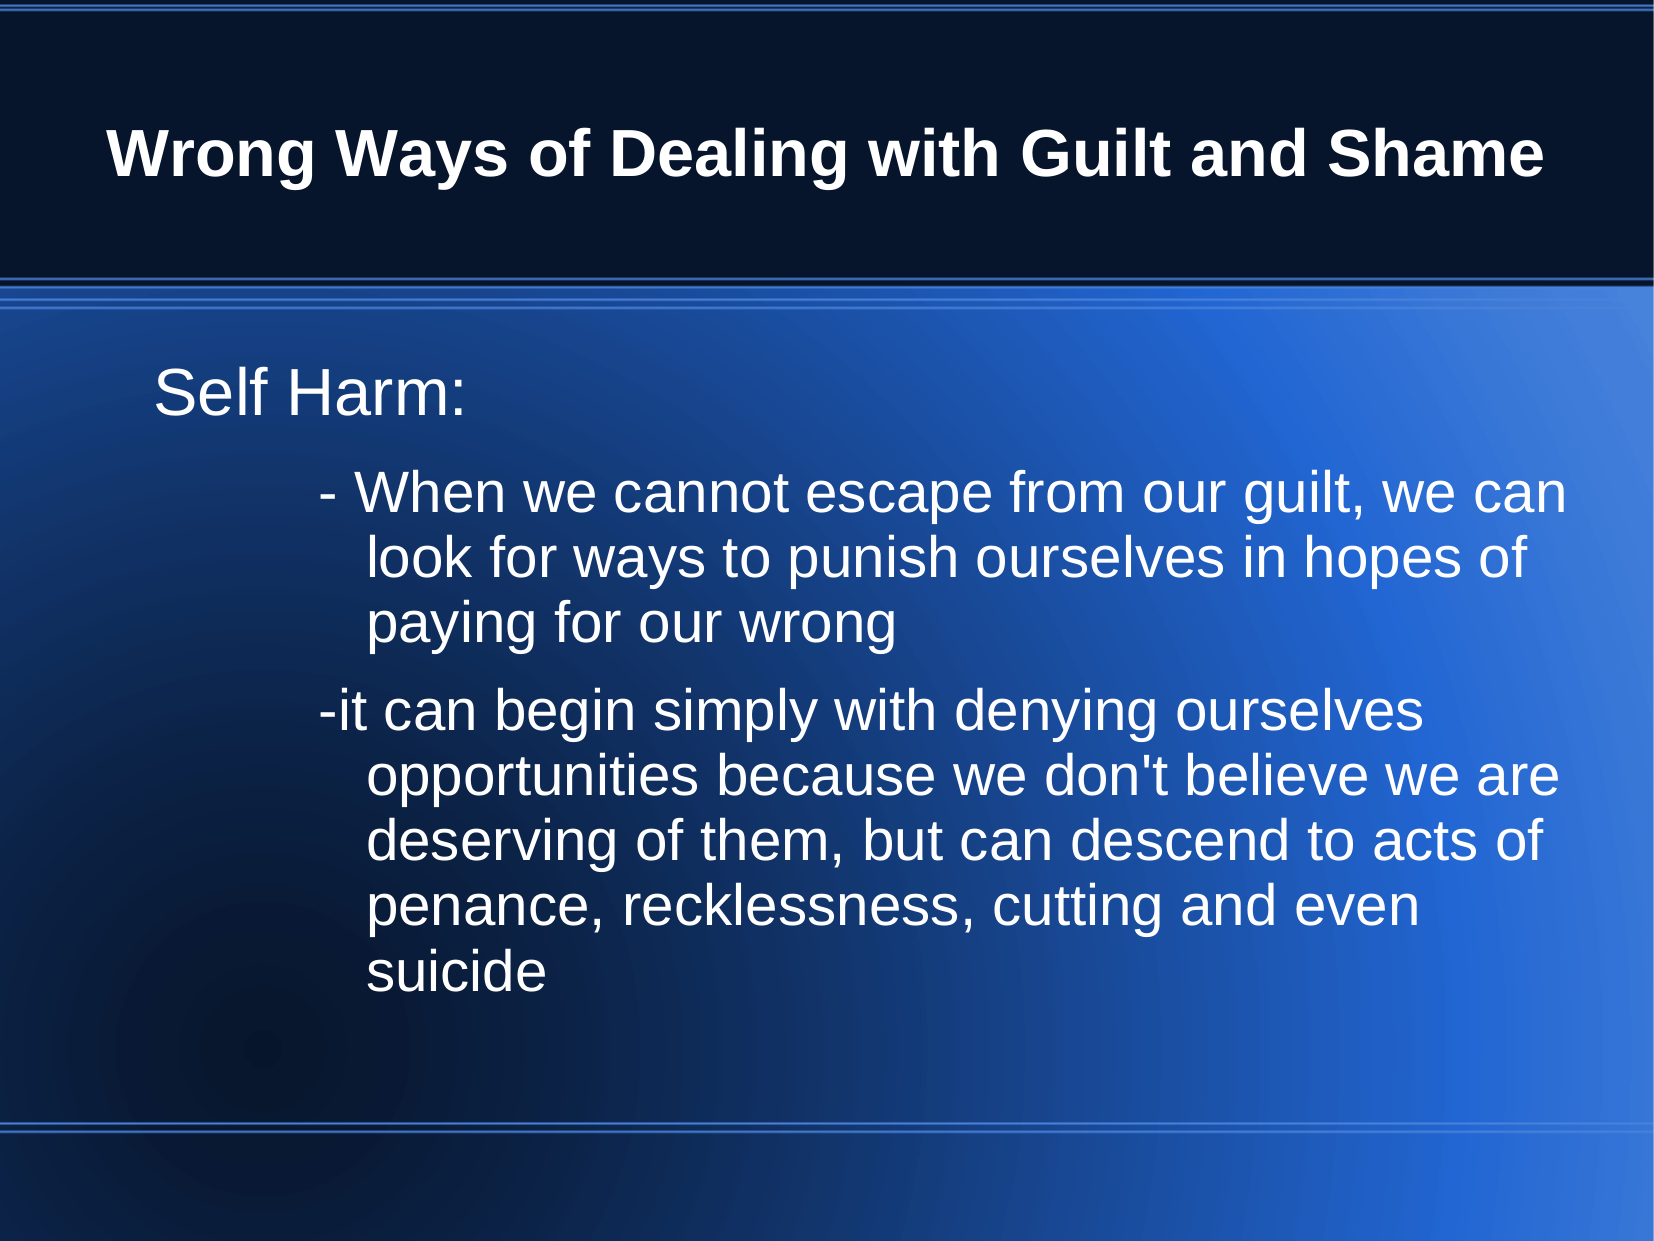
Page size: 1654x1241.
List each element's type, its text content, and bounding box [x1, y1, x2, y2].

title Wrong Ways of Dealing with Guilt and Shame [82, 49, 1571, 257]
picture [0, 0, 1654, 1241]
list Self Harm: - When we cannot escape from our guilt, we can look for ways to punish ourselves in hopes of paying for our wrong -it can begin simply with denying ourselves opportunities because we don't believe we are deserving of them, but can descend to acts of penance, recklessness, cutting and even suicide [82, 355, 1571, 1090]
